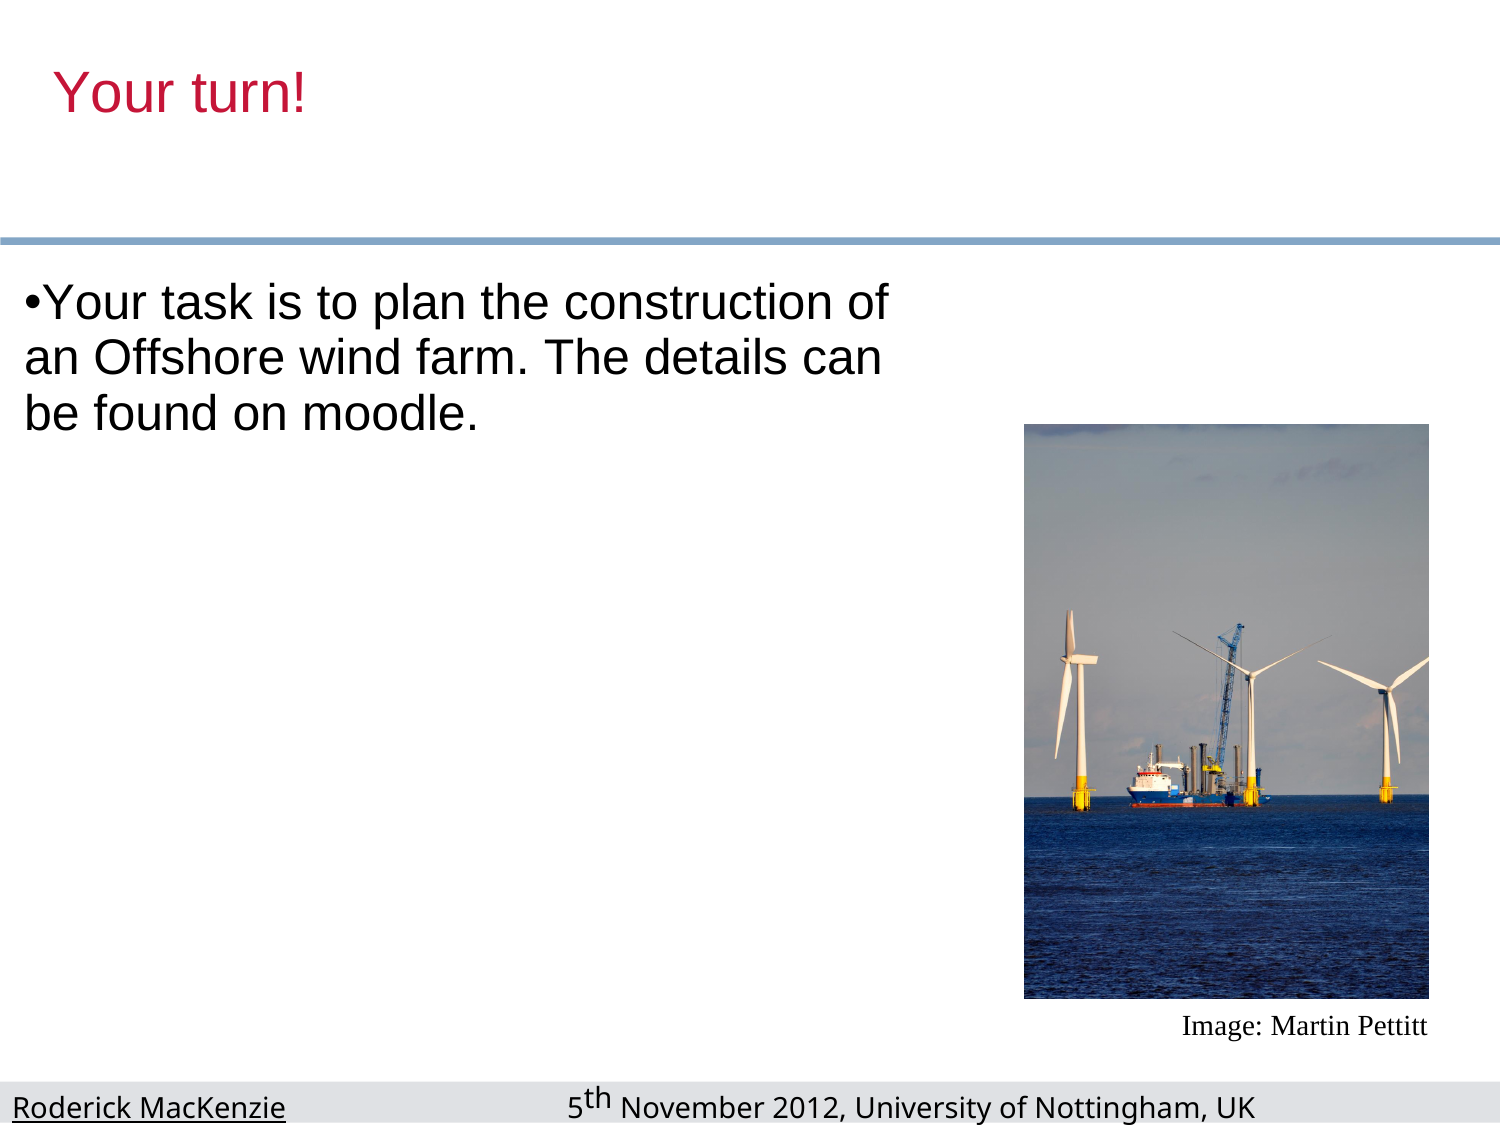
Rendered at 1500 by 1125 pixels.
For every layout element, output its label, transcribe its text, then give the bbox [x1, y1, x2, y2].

picture [1024, 424, 1429, 820]
list Your task is to plan the construction of an Offshore wind farm. The details can be found on moodle. [24, 273, 948, 927]
title Your turn! [37, 39, 1167, 145]
text_box Image: Martin Pettitt [1167, 998, 1500, 1074]
chart [691, 820, 1500, 998]
